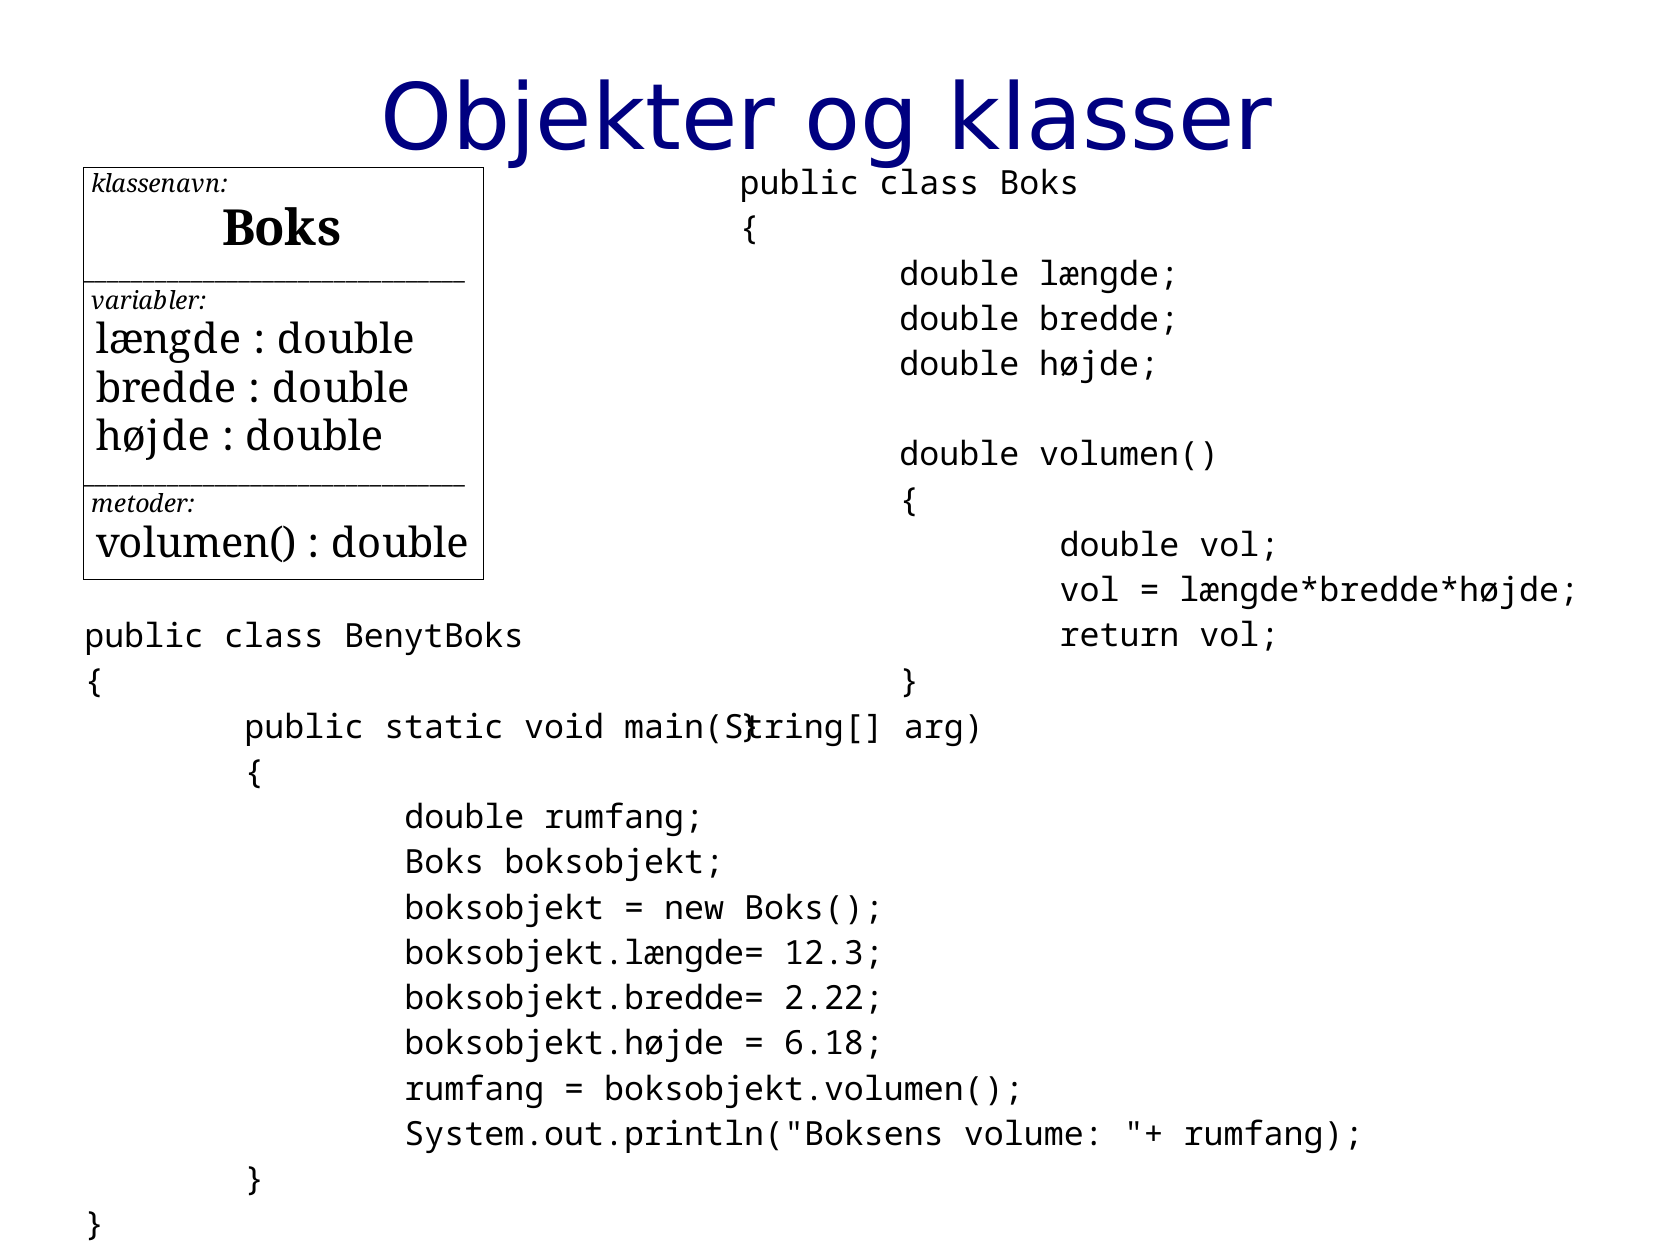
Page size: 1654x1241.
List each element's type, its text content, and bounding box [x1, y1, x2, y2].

text_box public class BenytBoks { public static void main(String[] arg) { double rumfang; Boks boksobjekt; boksobjekt = new Boks(); boksobjekt.længde= 12.3; boksobjekt.bredde= 2.22; boksobjekt.højde = 6.18; rumfang = boksobjekt.volumen(); System.out.println("Boksens volume: "+ rumfang); } } Boksens volume: 168.75108 [84, 612, 1333, 1229]
title Objekter og klasser [105, 14, 1549, 222]
chart [66, 158, 510, 618]
text_box public class Boks { double længde; double bredde; double højde; double volumen() { double vol; vol = længde*bredde*højde; return vol; } } [739, 158, 1559, 660]
